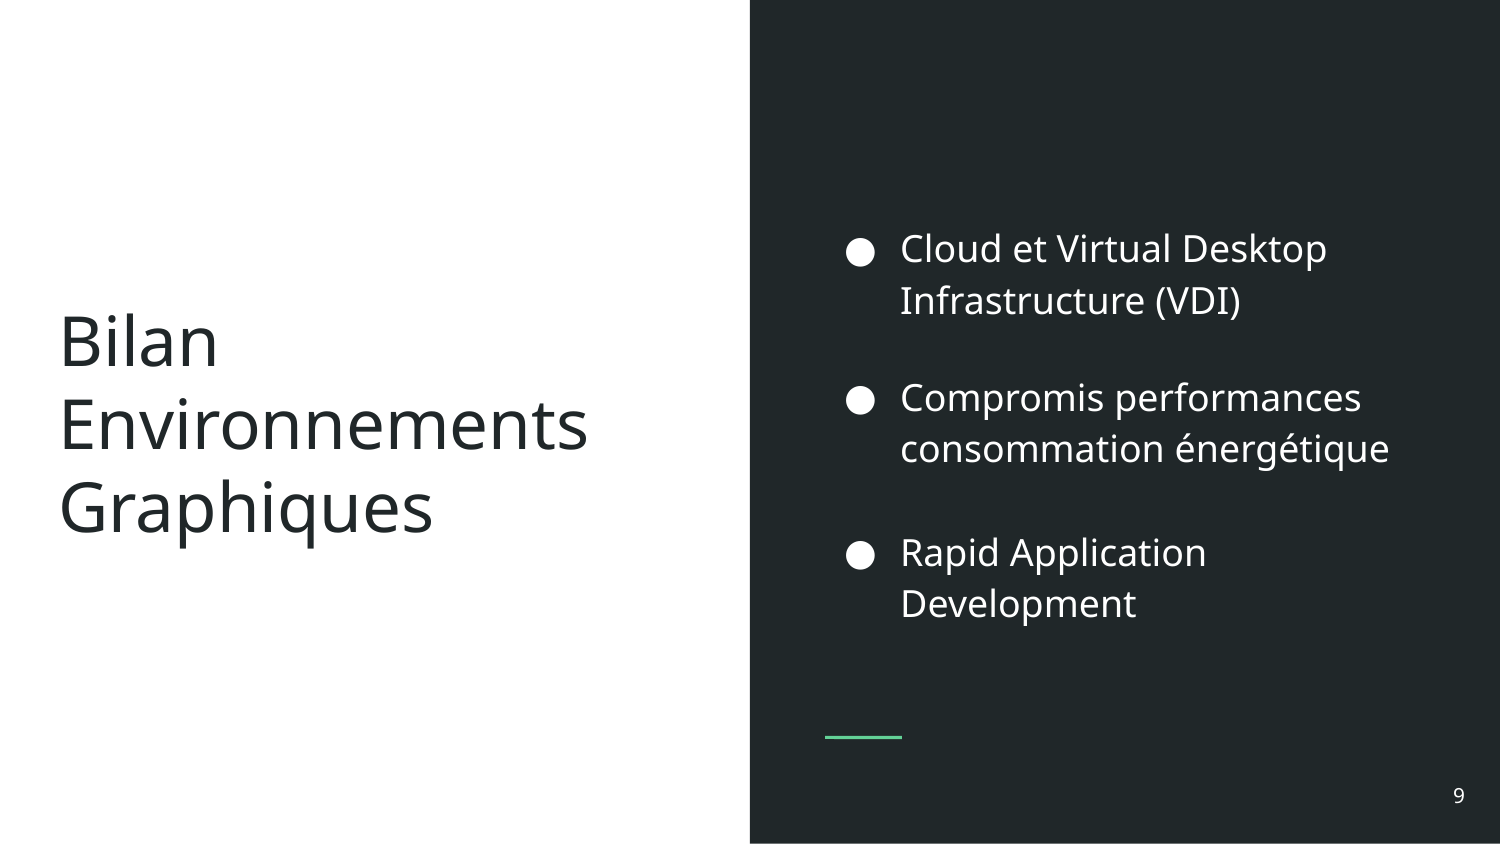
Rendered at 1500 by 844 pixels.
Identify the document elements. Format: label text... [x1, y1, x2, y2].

title Bilan Environnements Graphiques [43, 281, 708, 562]
slide_number <numéro> [1389, 764, 1480, 830]
list Cloud et Virtual Desktop Infrastructure (VDI) Compromis performances consommation énergétique Rapid Application Development [810, 118, 1440, 725]
